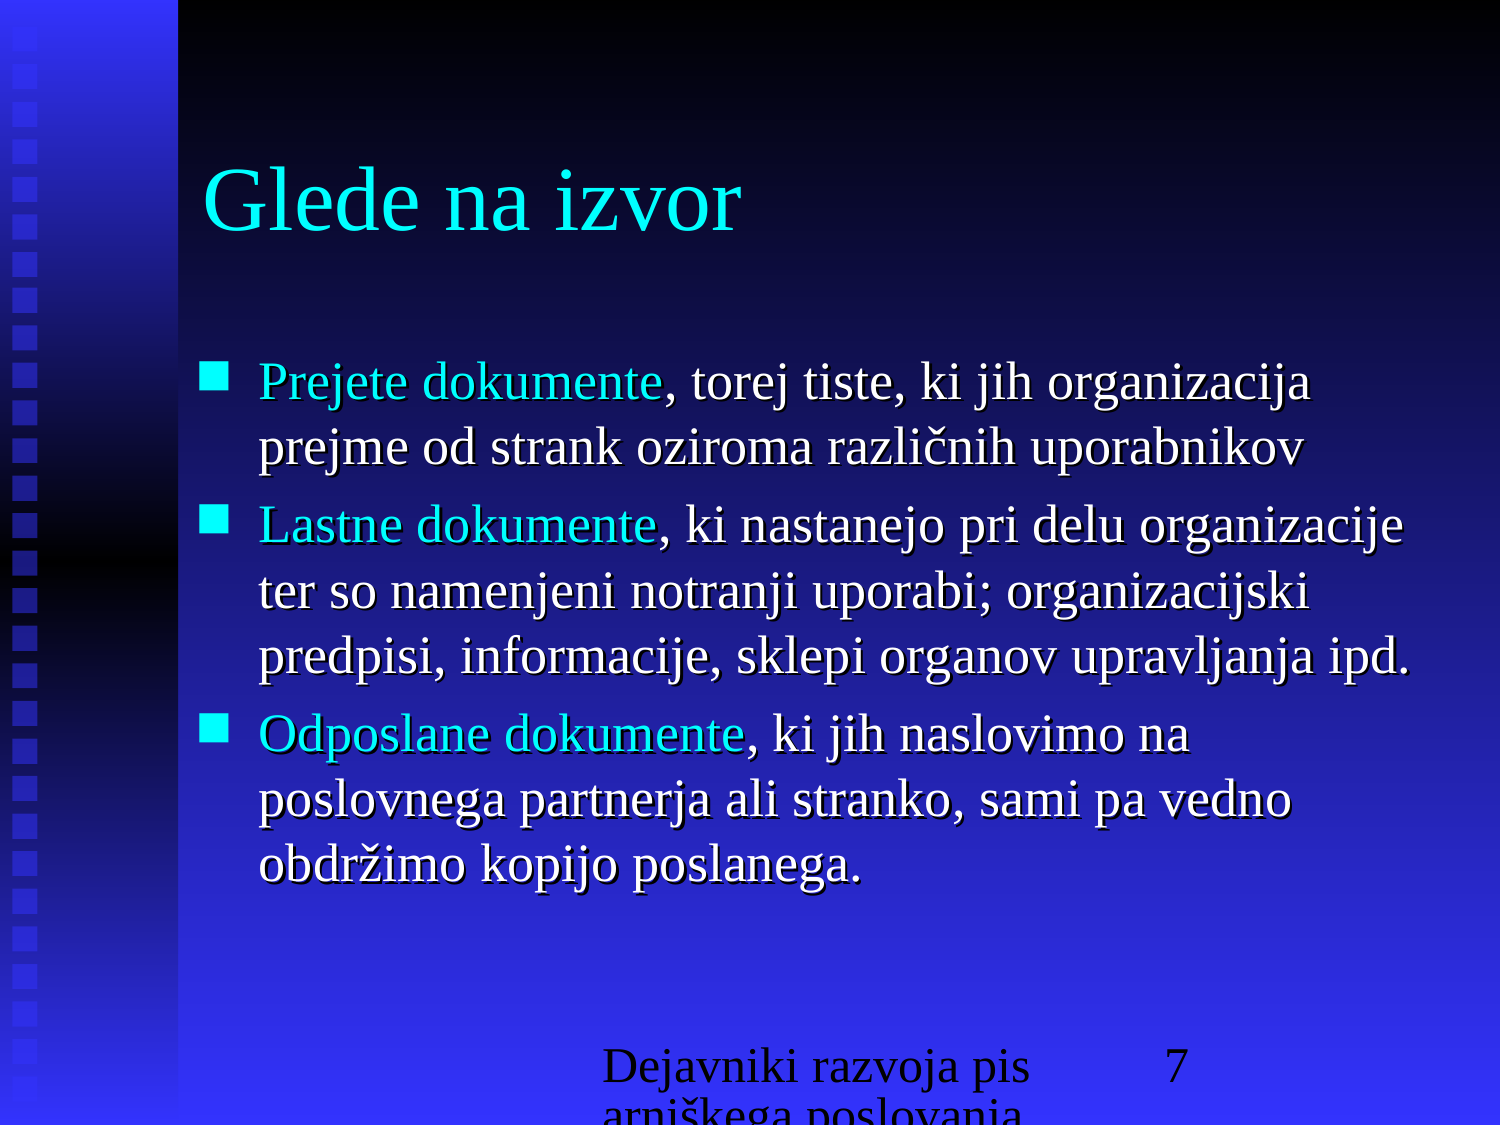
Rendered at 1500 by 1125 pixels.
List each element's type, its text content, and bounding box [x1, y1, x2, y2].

list Prejete dokumente, torej tiste, ki jih organizacija prejme od strank oziroma različnih uporabnikov Lastne dokumente, ki nastanejo pri delu organizacije ter so namenjeni notranji uporabi; organizacijski predpisi, informacije, sklepi organov upravljanja ipd. Odposlane dokumente, ki jih naslovimo na poslovnega partnerja ali stranko, sami pa vedno obdržimo kopijo poslanega. [187, 337, 1463, 1001]
title Glede na izvor [187, 131, 1463, 257]
